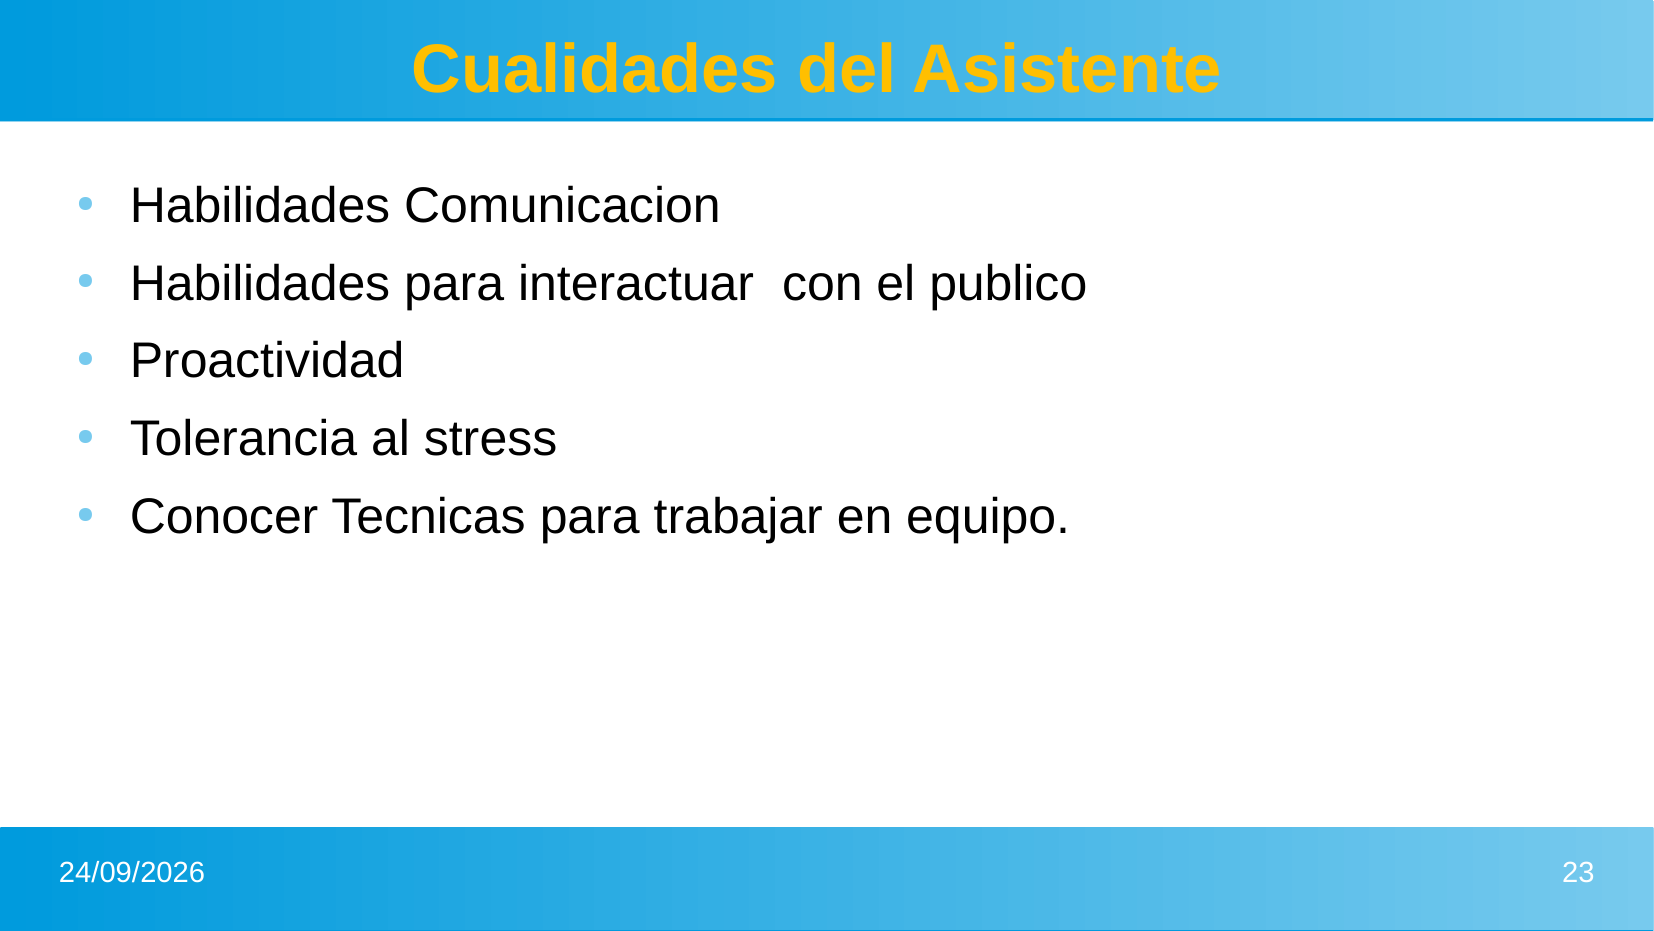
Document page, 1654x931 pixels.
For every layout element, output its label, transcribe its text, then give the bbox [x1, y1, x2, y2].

title Cualidades del Asistente [58, 29, 1595, 108]
list Habilidades Comunicacion Habilidades para interactuar con el publico Proactividad Tolerancia al stress Conocer Tecnicas para trabajar en equipo. [58, 177, 1595, 768]
